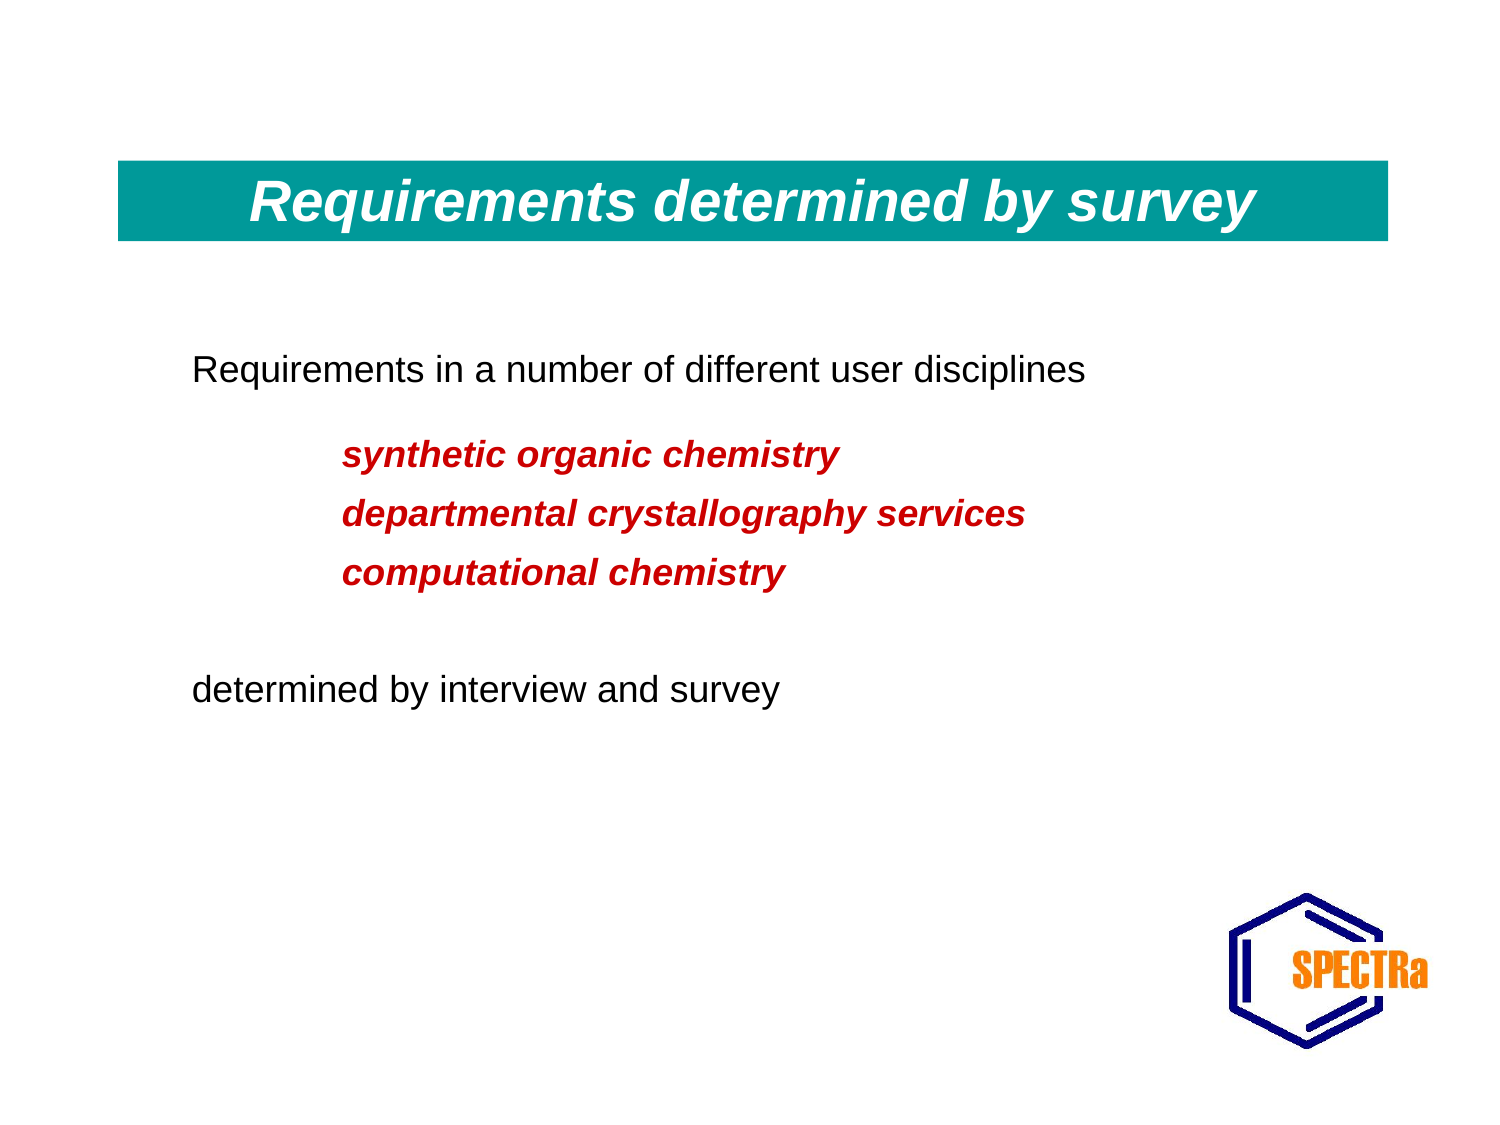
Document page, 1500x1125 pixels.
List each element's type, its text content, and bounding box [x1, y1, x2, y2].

picture [1210, 878, 1446, 1065]
text_box Requirements determined by survey [118, 160, 1389, 242]
text_box Requirements in a number of different user disciplines synthetic organic chemistry departmental crystallography services computational chemistry determined by interview and survey [118, 324, 1389, 719]
